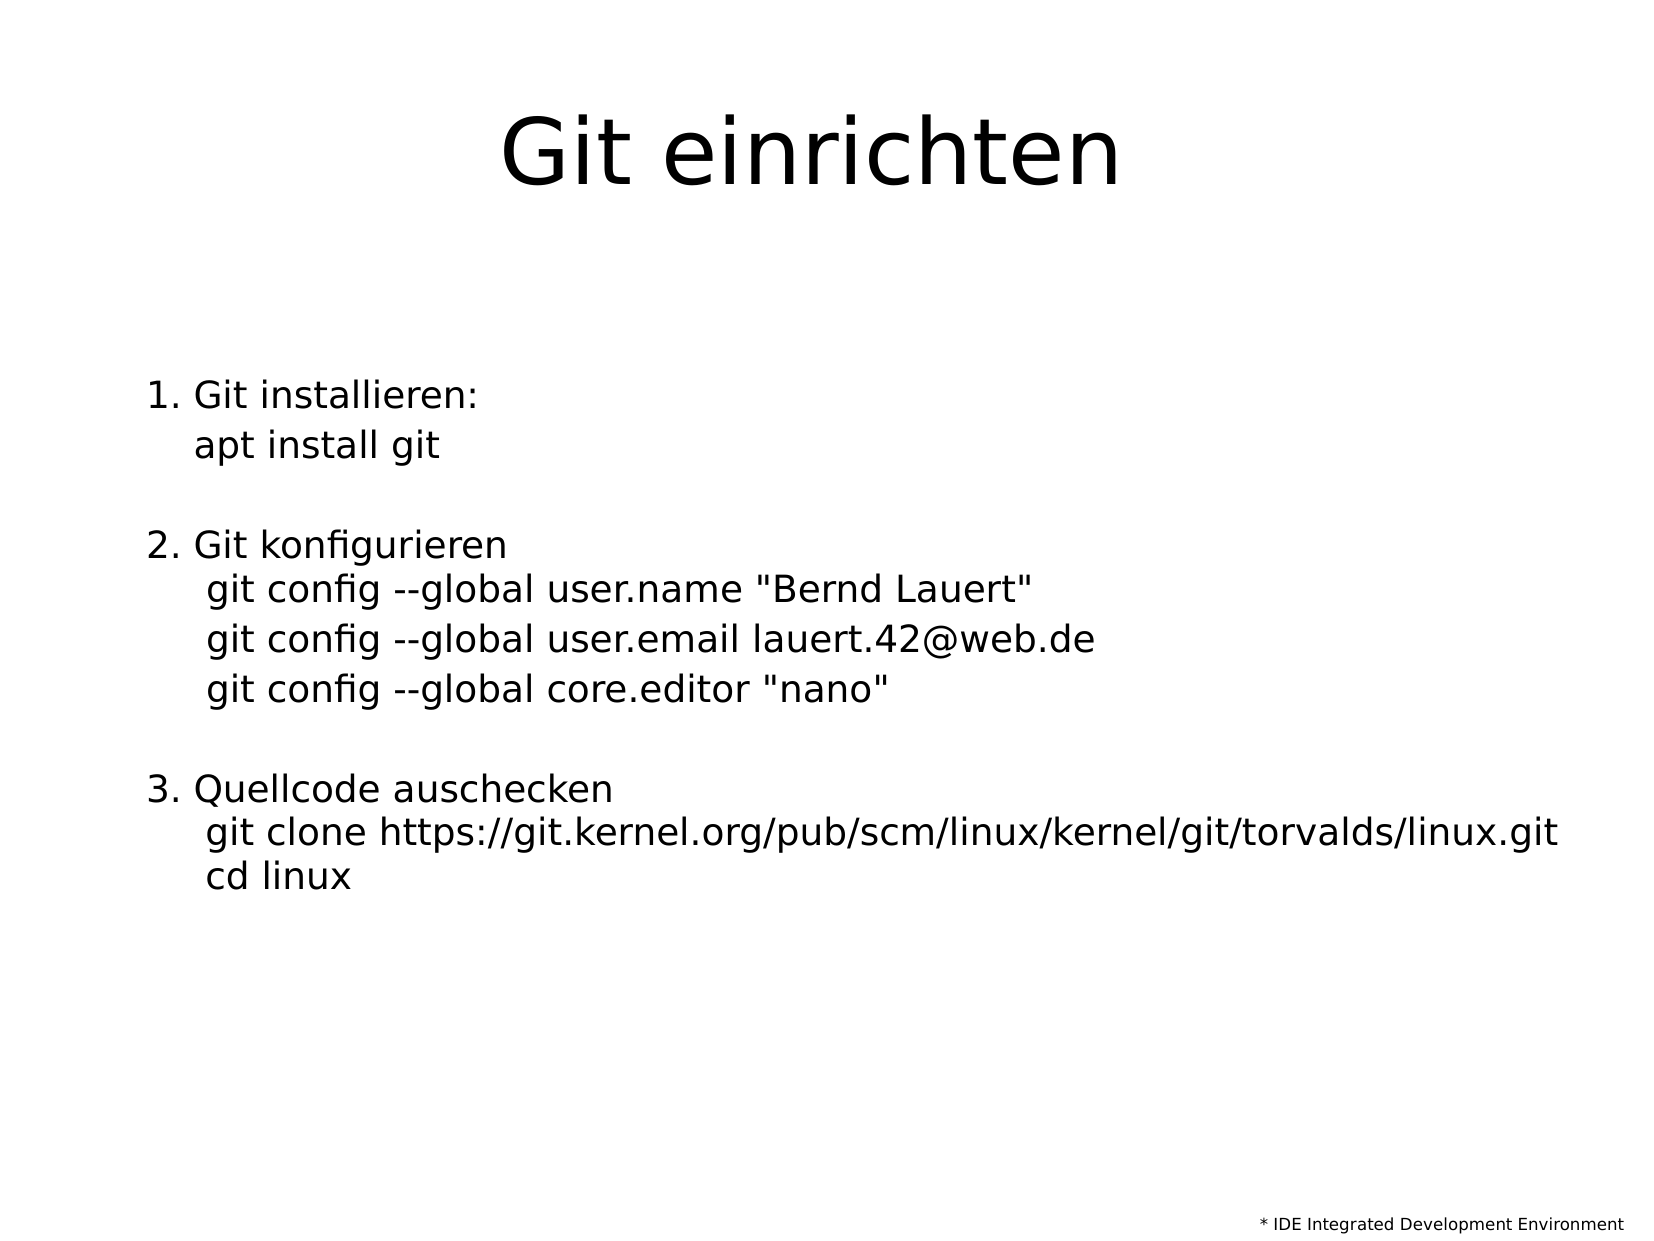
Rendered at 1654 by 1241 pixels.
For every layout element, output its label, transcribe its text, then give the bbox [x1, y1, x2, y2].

title Git einrichten [82, 49, 1571, 257]
text_box * IDE Integrated Development Environment [1245, 1207, 1654, 1241]
text_box Git installieren: apt install git Git konfigurieren git config --global user.name "Bernd Lauert" git config --global user.email lauert.42@web.de git config --global core.editor "nano" Quellcode auschecken git clone https://git.kernel.org/pub/scm/linux/kernel/git/torvalds/linux.git cd linux [131, 360, 1576, 950]
